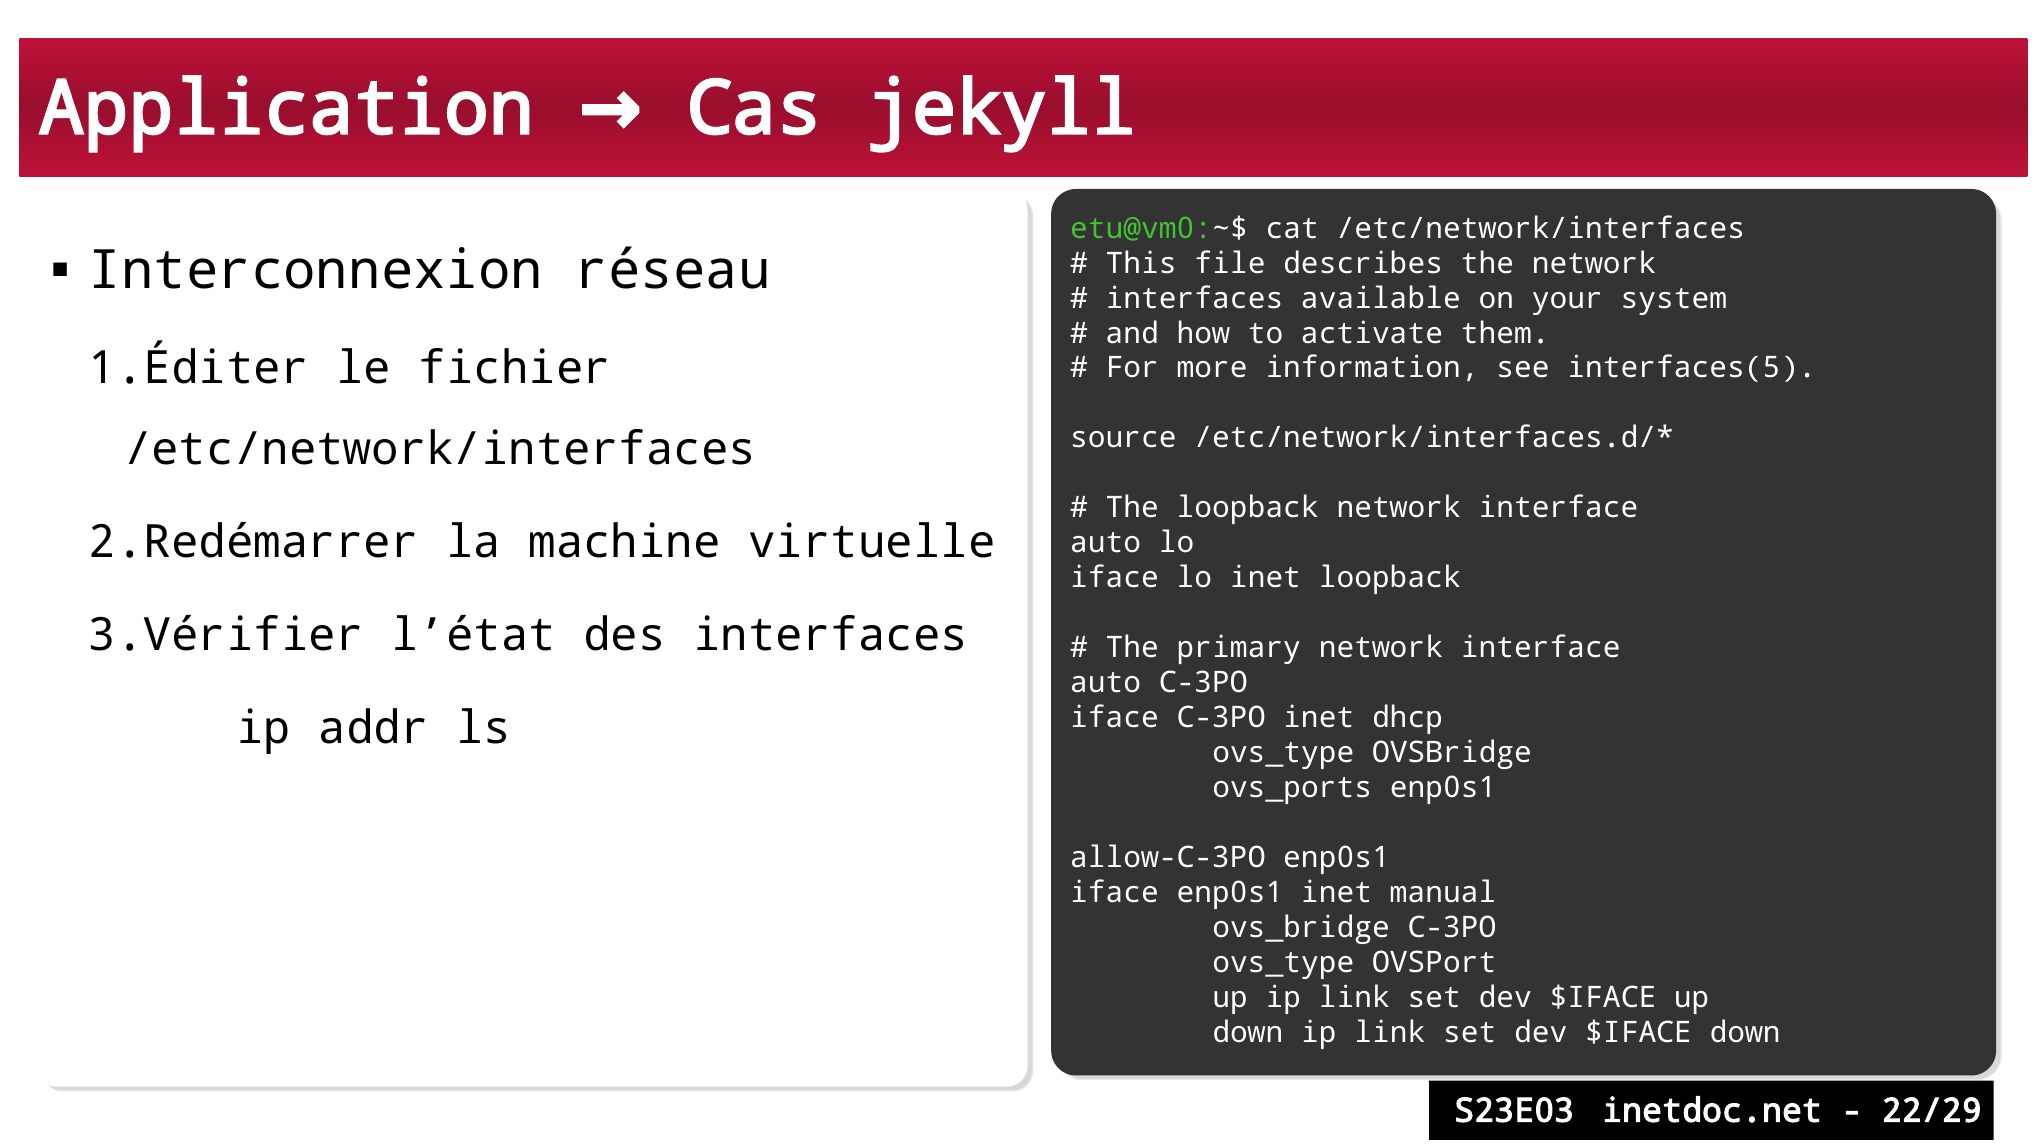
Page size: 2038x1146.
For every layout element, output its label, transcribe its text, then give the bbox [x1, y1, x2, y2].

text_box etu@vm0:~$ cat /etc/network/interfaces # This file describes the network # interfaces available on your system # and how to activate them. # For more information, see interfaces(5). source /etc/network/interfaces.d/* # The loopback network interface auto lo iface lo inet loopback # The primary network interface auto C-3PO iface C-3PO inet dhcp ovs_type OVSBridge ovs_ports enp0s1 allow-C-3PO enp0s1 iface enp0s1 inet manual ovs_bridge C-3PO ovs_type OVSPort up ip link set dev $IFACE up down ip link set dev $IFACE down [1051, 188, 1997, 1076]
text_box Application → Cas jekyll [19, 38, 2028, 177]
text_box Interconnexion réseau Éditer le fichier /etc/network/interfaces Redémarrer la machine virtuelle Vérifier l’état des interfaces ip addr ls [35, 188, 1028, 1087]
text_box S23E03 inetdoc.net - <numéro>/29 [1429, 1080, 1994, 1140]
